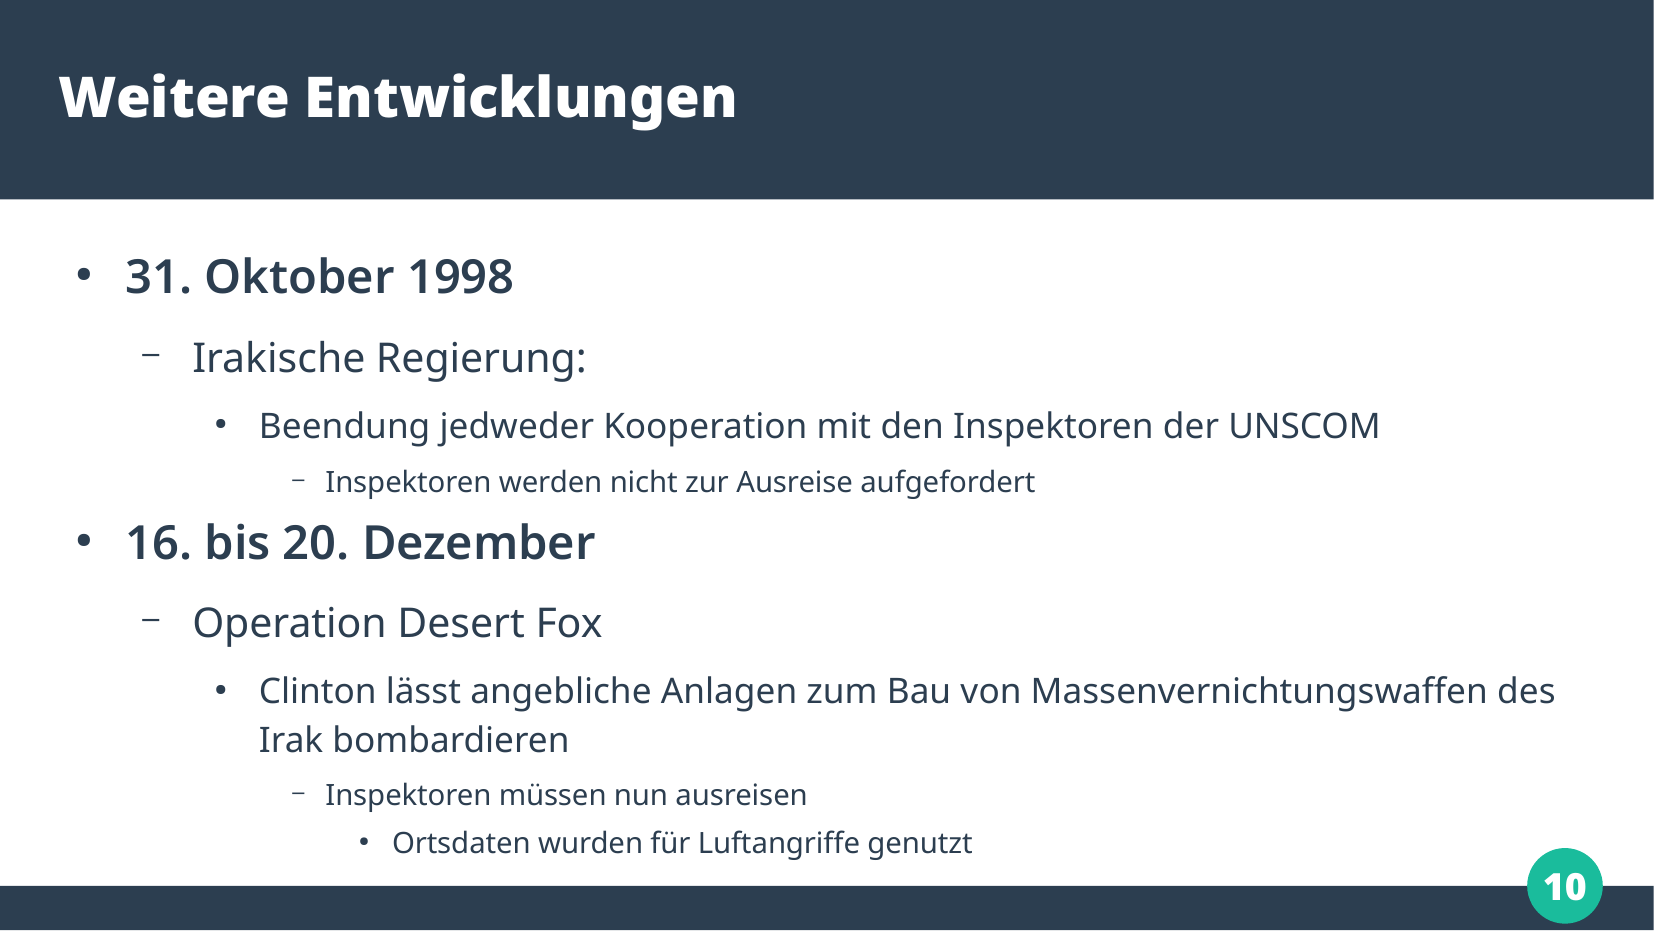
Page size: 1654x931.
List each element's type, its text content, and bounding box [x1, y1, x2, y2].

title Weitere Entwicklungen [59, 37, 1595, 155]
list 31. Oktober 1998 Irakische Regierung: Beendung jedweder Kooperation mit den Inspektoren der UNSCOM Inspektoren werden nicht zur Ausreise aufgefordert 16. bis 20. Dezember Operation Desert Fox Clinton lässt angebliche Anlagen zum Bau von Massenvernichtungswaffen des Irak bombardieren Inspektoren müssen nun ausreisen Ortsdaten wurden für Luftangriffe genutzt [59, 243, 1595, 864]
